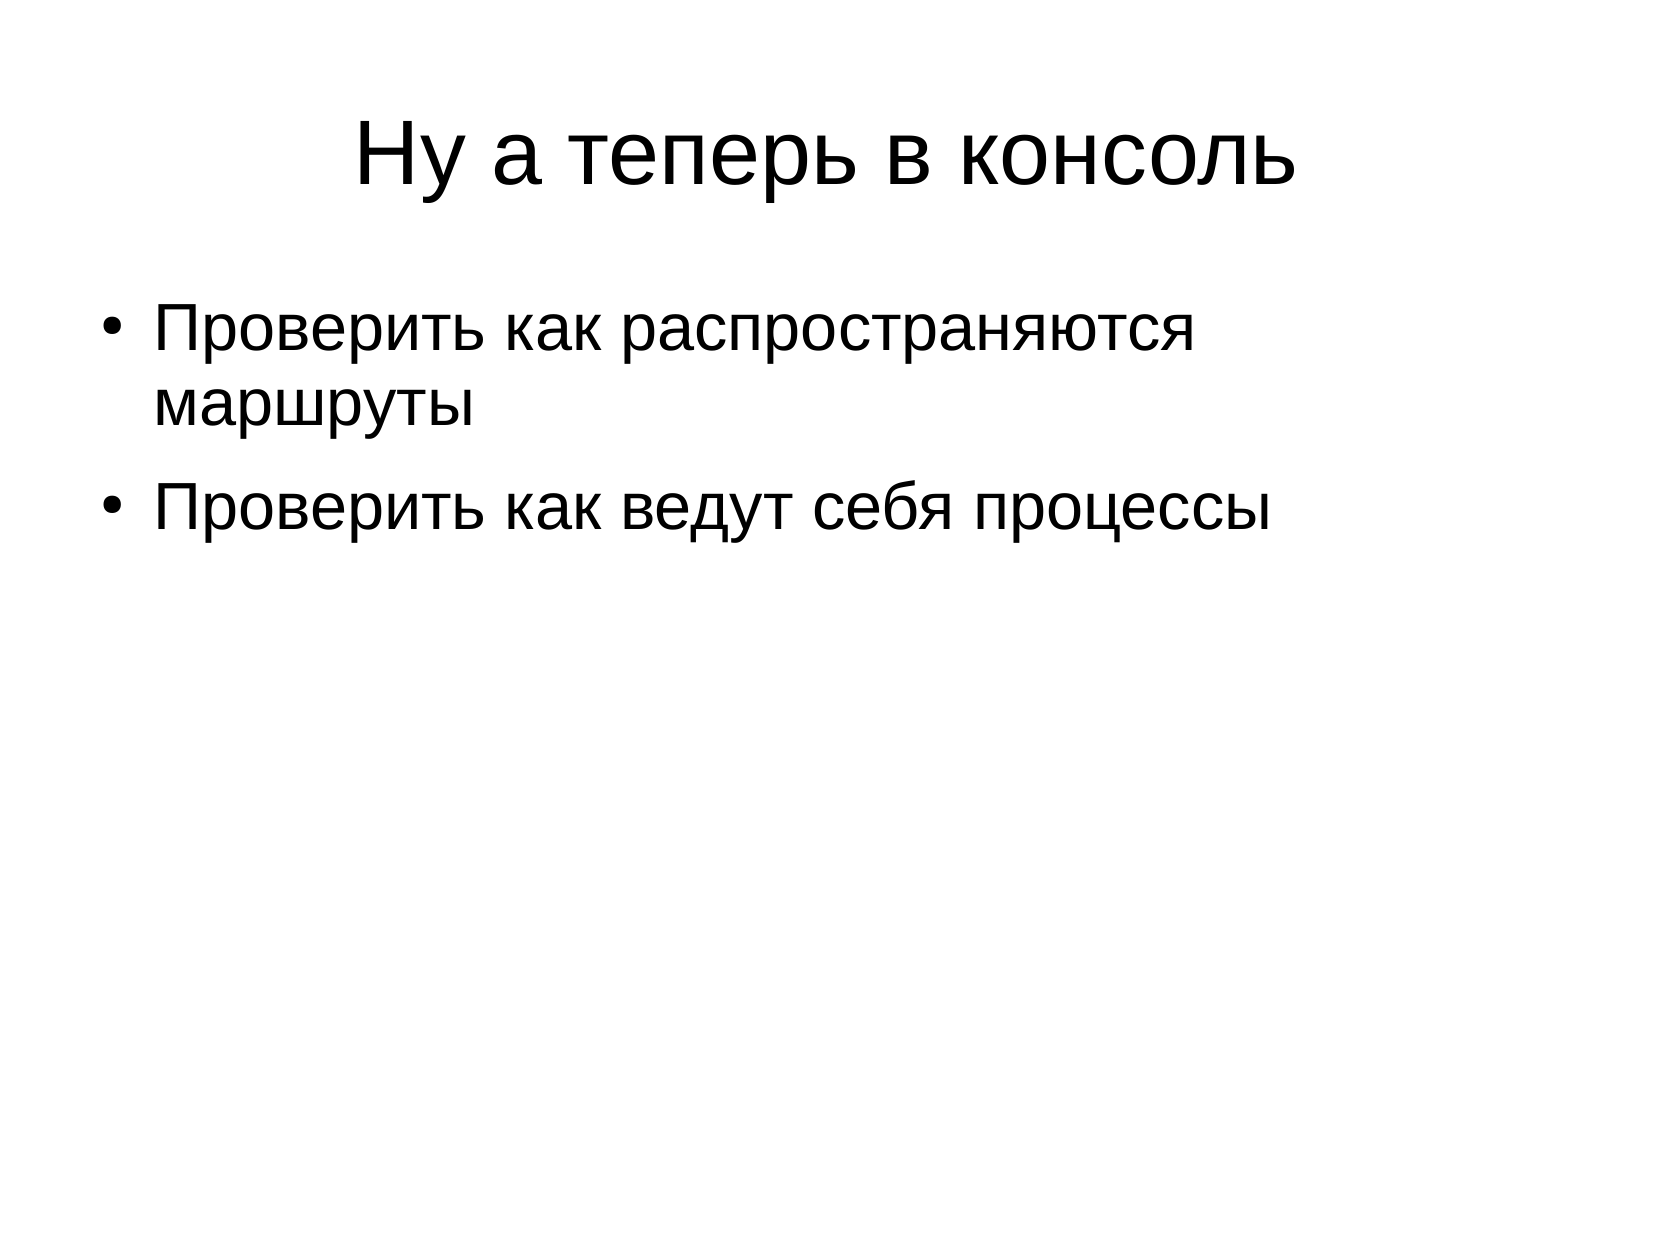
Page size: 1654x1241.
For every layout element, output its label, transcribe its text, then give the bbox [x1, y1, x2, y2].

list Проверить как распространяются маршруты Проверить как ведут себя процессы [82, 290, 1538, 1010]
title Ну а теперь в консоль [82, 49, 1571, 257]
